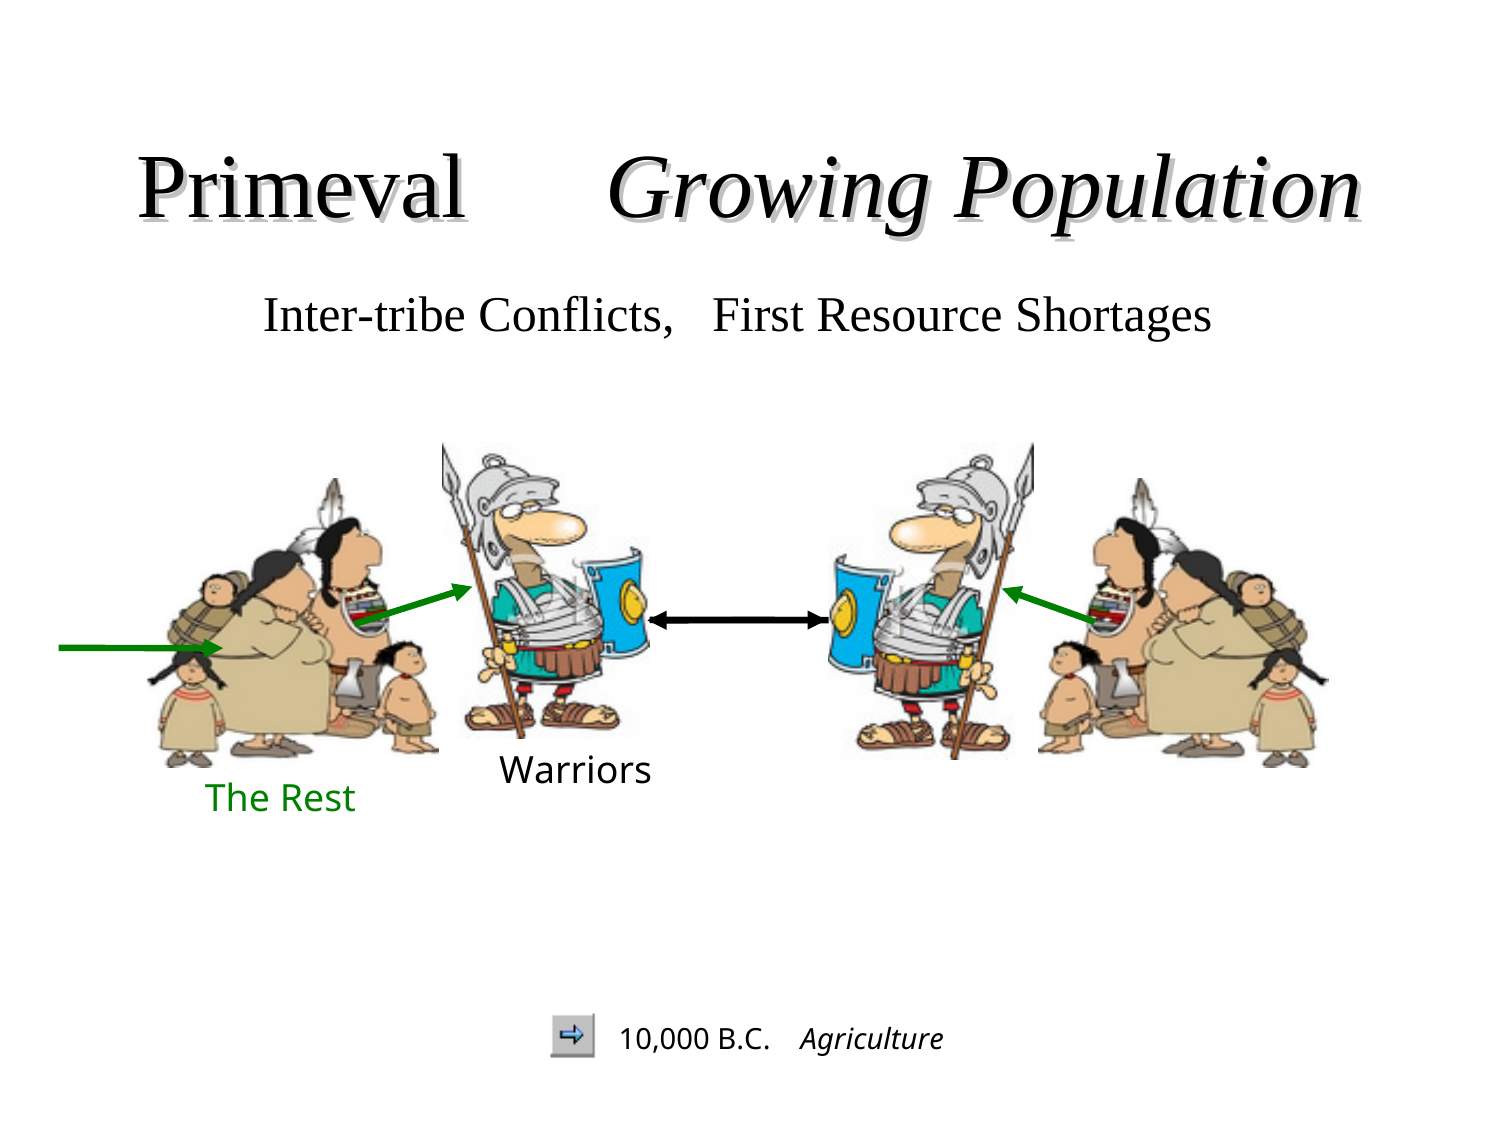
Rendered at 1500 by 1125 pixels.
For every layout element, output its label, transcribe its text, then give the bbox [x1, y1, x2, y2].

text_box Warriors [413, 738, 739, 799]
text_box . 10,000 B.C. Agriculture [187, 1012, 1301, 1063]
text_box The Rest [118, 766, 443, 827]
text_box Inter-tribe Conflicts, First Resource Shortages [206, 273, 1270, 348]
picture [1038, 478, 1329, 768]
picture [549, 1012, 599, 1060]
picture [442, 442, 650, 738]
picture [828, 442, 1034, 760]
picture [147, 478, 439, 766]
title Primeval Growing Population [112, 99, 1388, 288]
